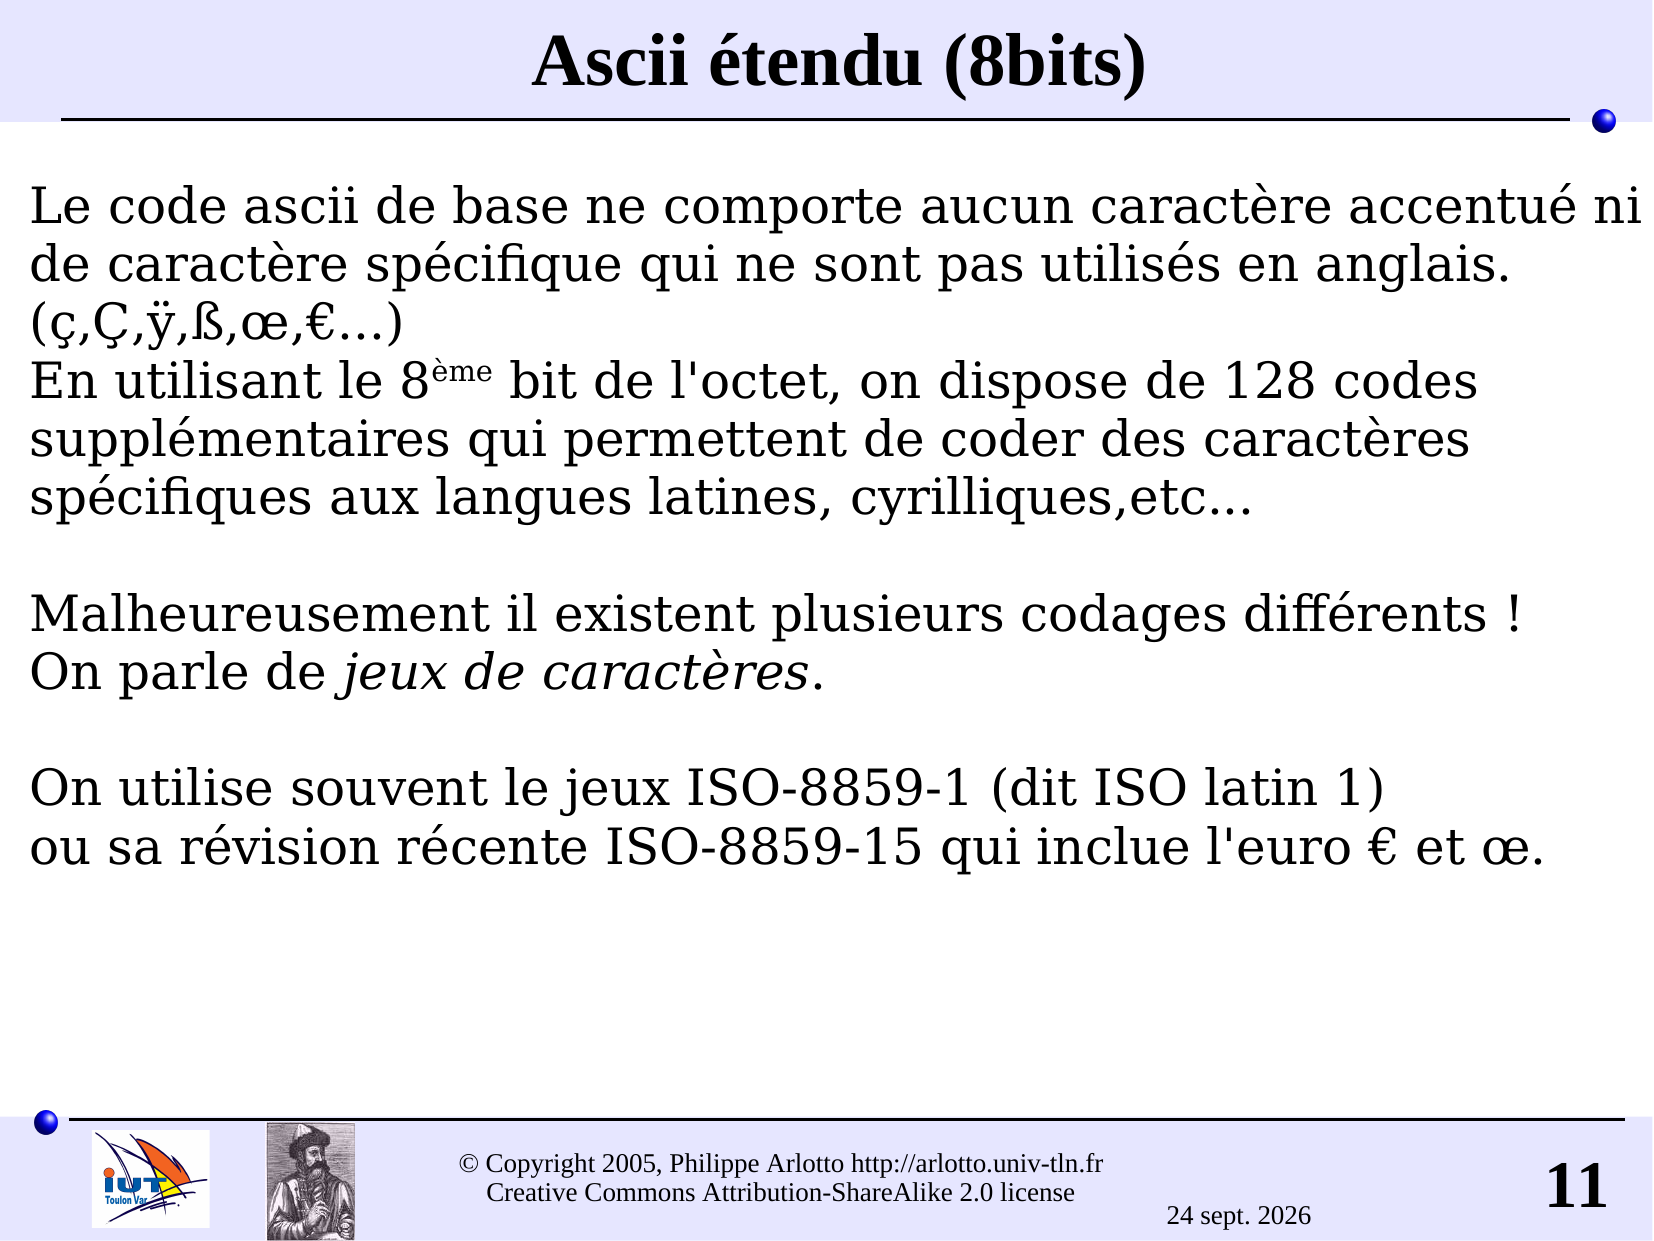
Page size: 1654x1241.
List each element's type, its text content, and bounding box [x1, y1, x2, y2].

title Ascii étendu (8bits) [95, 14, 1585, 107]
text_box Le code ascii de base ne comporte aucun caractère accentué ni de caractère spécifique qui ne sont pas utilisés en anglais. (ç,Ç,ÿ,ß,œ,€...) En utilisant le 8ème bit de l'octet, on dispose de 128 codes supplémentaires qui permettent de coder des caractères spécifiques aux langues latines, cyrilliques,etc... Malheureusement il existent plusieurs codages différents ! On parle de jeux de caractères. On utilise souvent le jeux ISO-8859-1 (dit ISO latin 1) ou sa révision récente ISO-8859-15 qui inclue l'euro € et œ. [29, 177, 1644, 994]
picture [265, 1122, 355, 1241]
